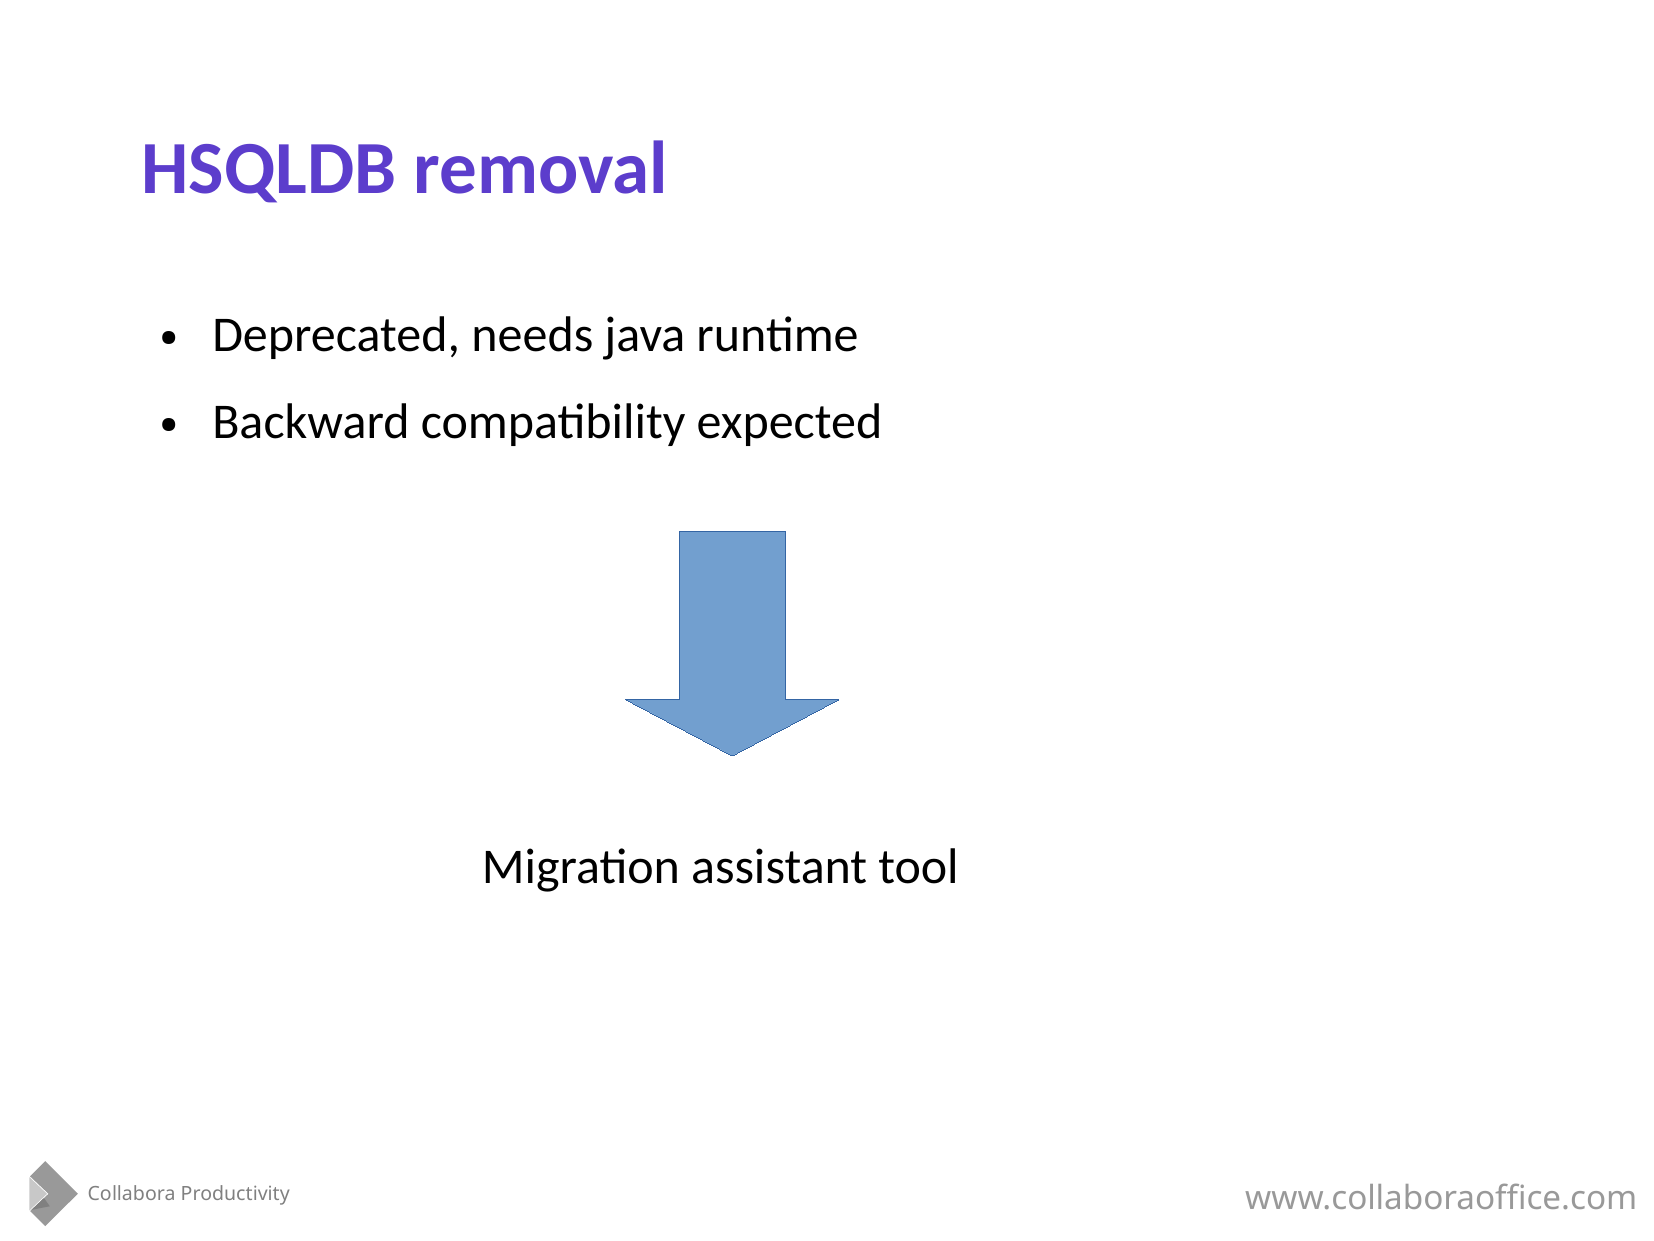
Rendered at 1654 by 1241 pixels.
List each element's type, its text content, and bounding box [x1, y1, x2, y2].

title HSQLDB removal [141, 37, 1571, 213]
text_box [625, 531, 839, 756]
list Migration assistant tool [330, 833, 1040, 922]
list Deprecated, needs java runtime Backward compatibility expected [141, 302, 1512, 497]
